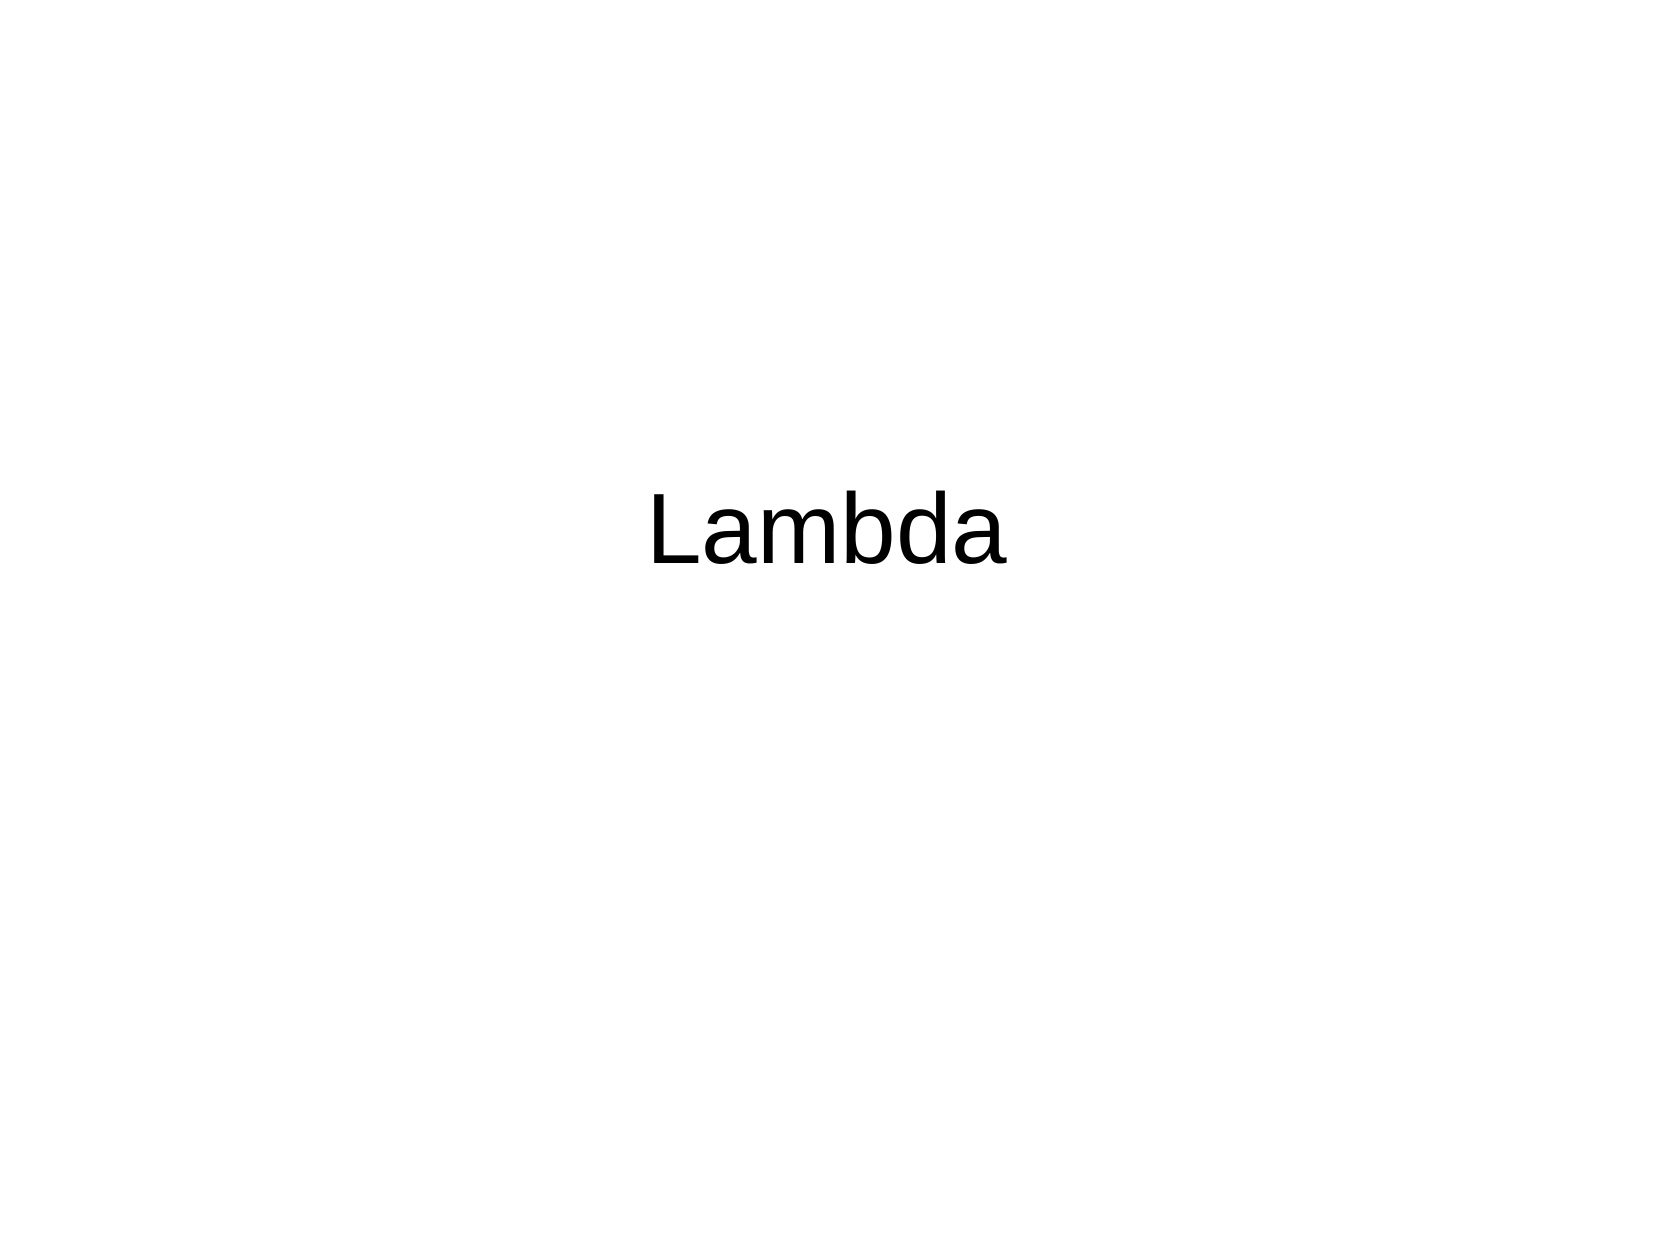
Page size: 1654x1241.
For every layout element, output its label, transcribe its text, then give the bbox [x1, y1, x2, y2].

subtitle Lambda [82, 49, 1571, 1010]
